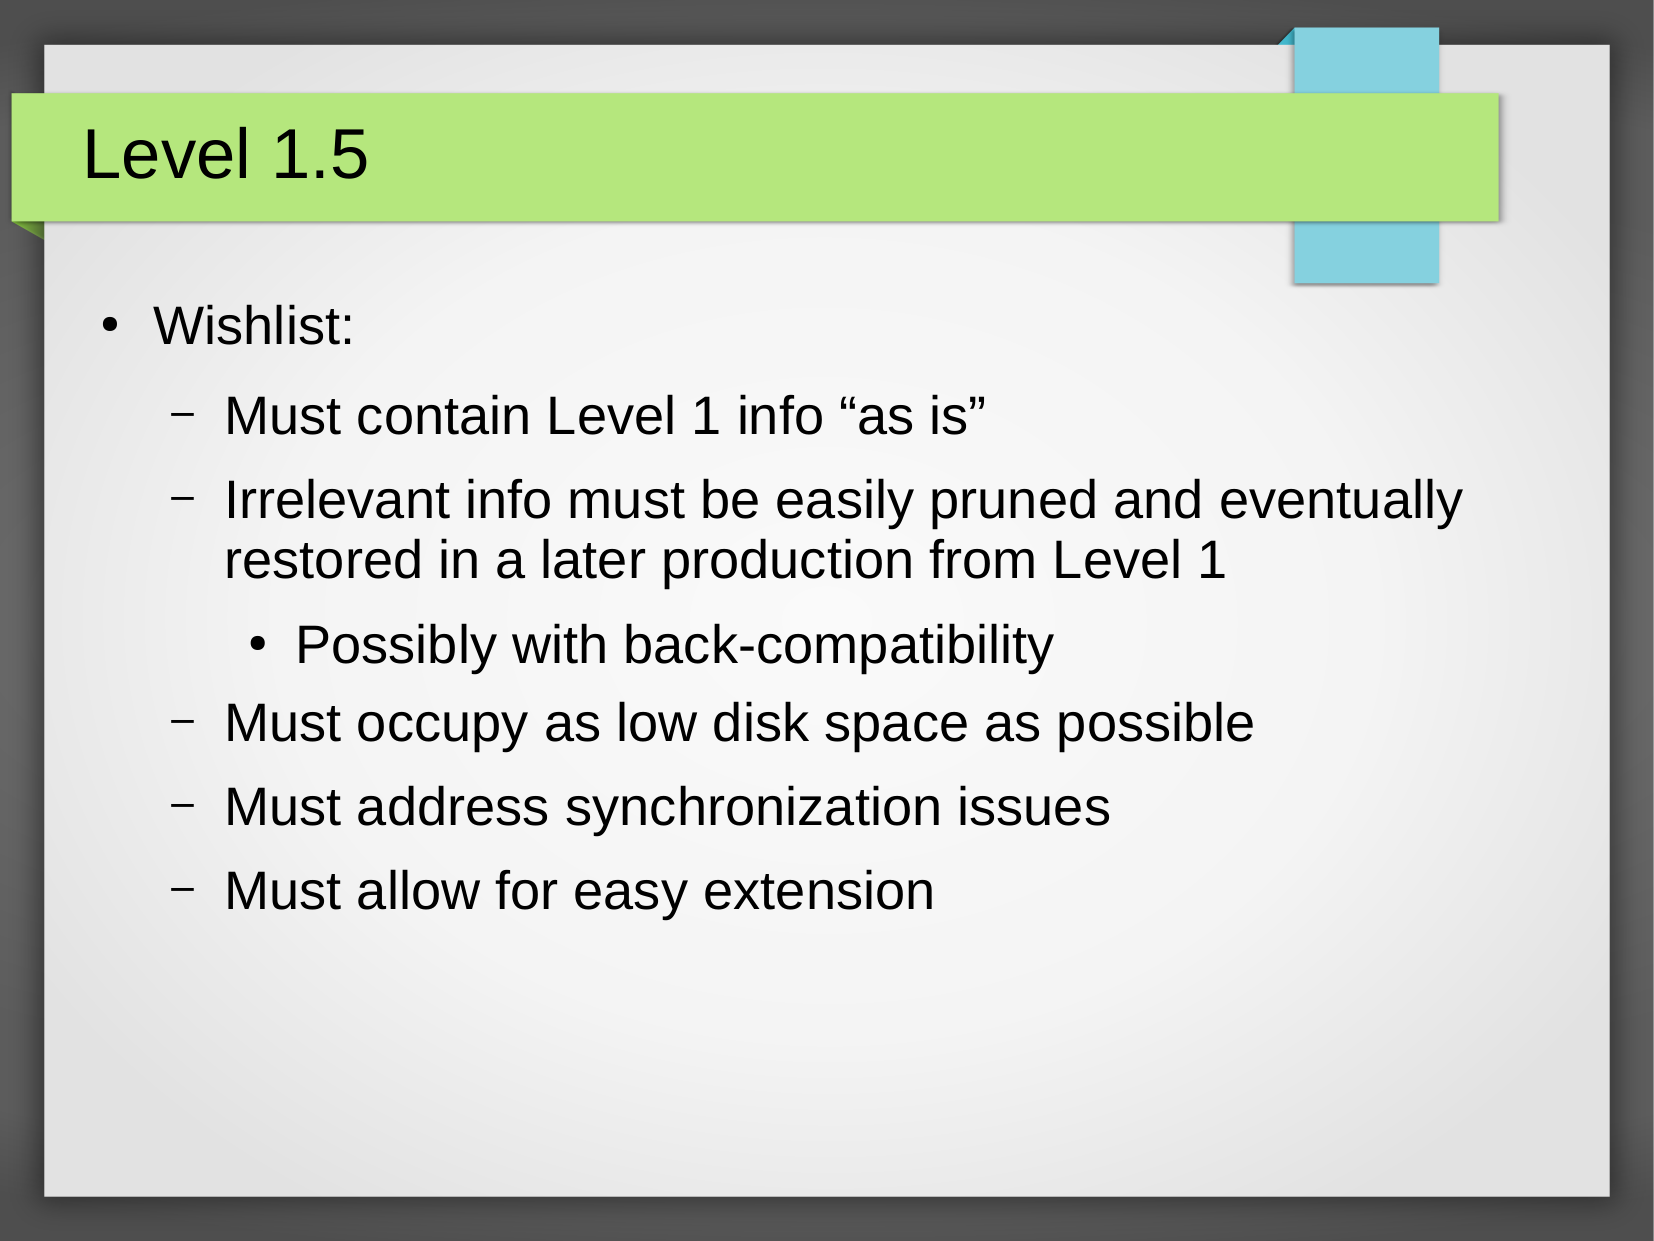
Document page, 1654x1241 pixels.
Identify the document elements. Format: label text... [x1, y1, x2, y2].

list Wishlist: Must contain Level 1 info “as is” Irrelevant info must be easily pruned and eventually restored in a later production from Level 1 Possibly with back-compatibility Must occupy as low disk space as possible Must address synchronization issues Must allow for easy extension [82, 295, 1571, 1015]
title Level 1.5 [82, 94, 1264, 213]
picture [0, 0, 1654, 1241]
